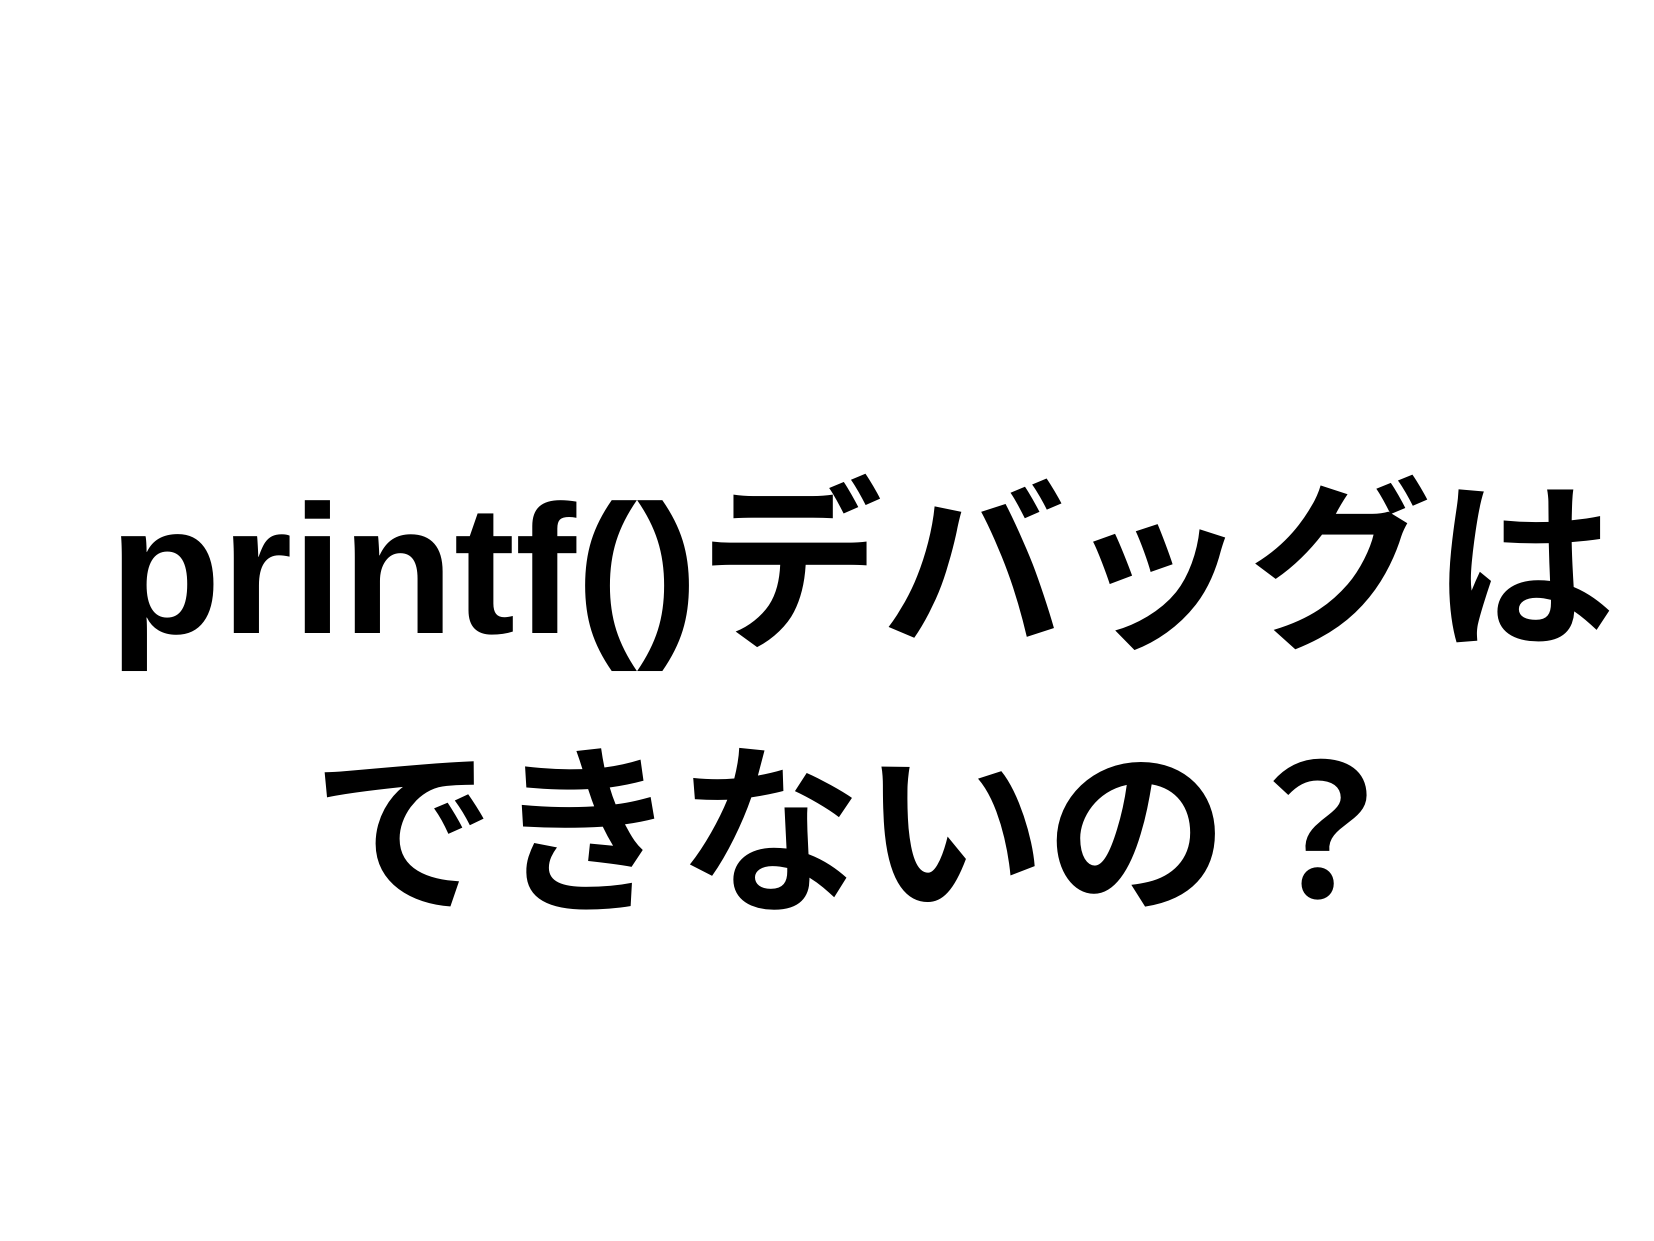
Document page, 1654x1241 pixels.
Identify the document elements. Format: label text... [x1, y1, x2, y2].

text_box printf()デバッグは できないの？ [94, 413, 1565, 817]
